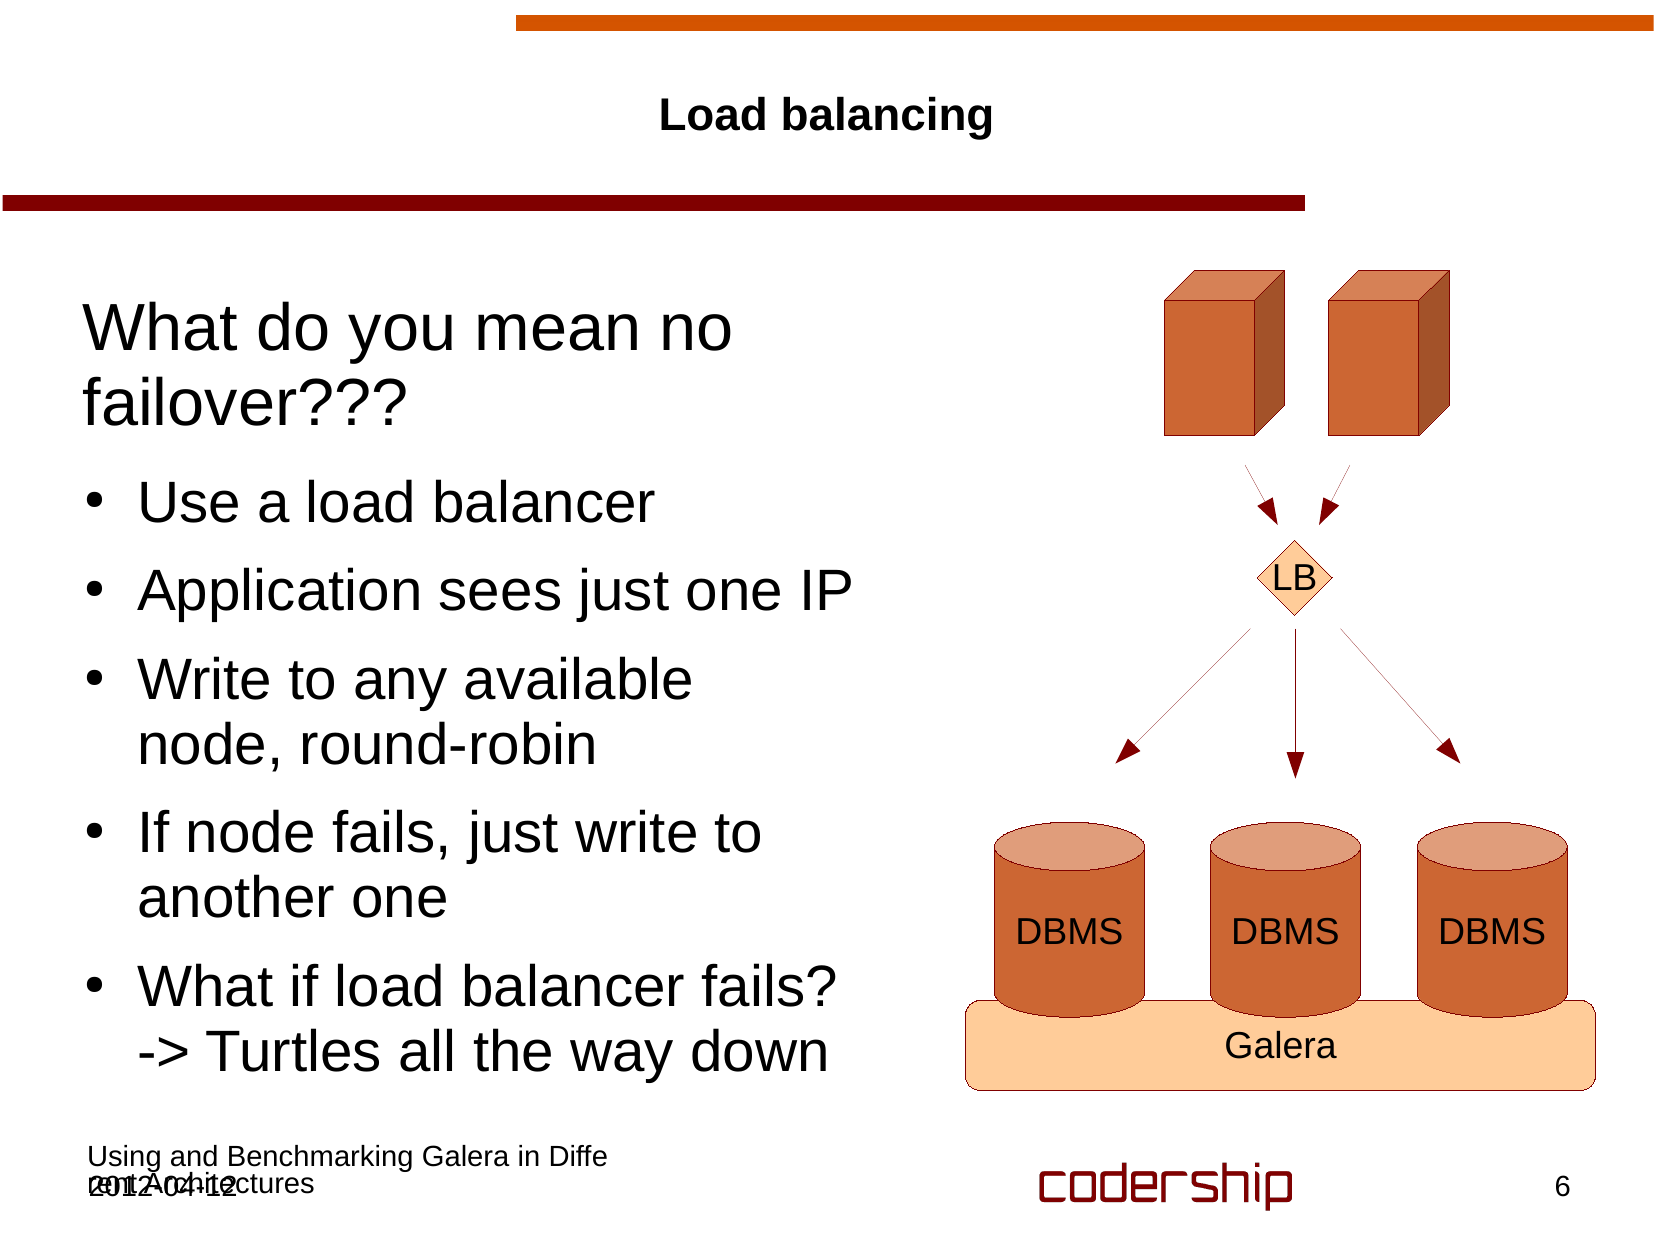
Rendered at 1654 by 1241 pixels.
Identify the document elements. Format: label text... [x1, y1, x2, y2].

text_box DBMS [1210, 850, 1361, 1018]
picture [516, 15, 1654, 31]
picture [1035, 1158, 1296, 1215]
list What do you mean no failover??? Use a load balancer Application sees just one IP Write to any available node, round-robin If node fails, just write to another one What if load balancer fails? -> Turtles all the way down [82, 290, 856, 1109]
text_box LB [1257, 540, 1333, 616]
picture [2, 195, 1305, 211]
text_box [1328, 270, 1450, 436]
text_box [1164, 270, 1285, 436]
text_box DBMS [1417, 849, 1568, 1018]
text_box DBMS [994, 850, 1145, 1018]
title Load balancing [82, 49, 1571, 181]
text_box Galera [965, 1000, 1596, 1091]
